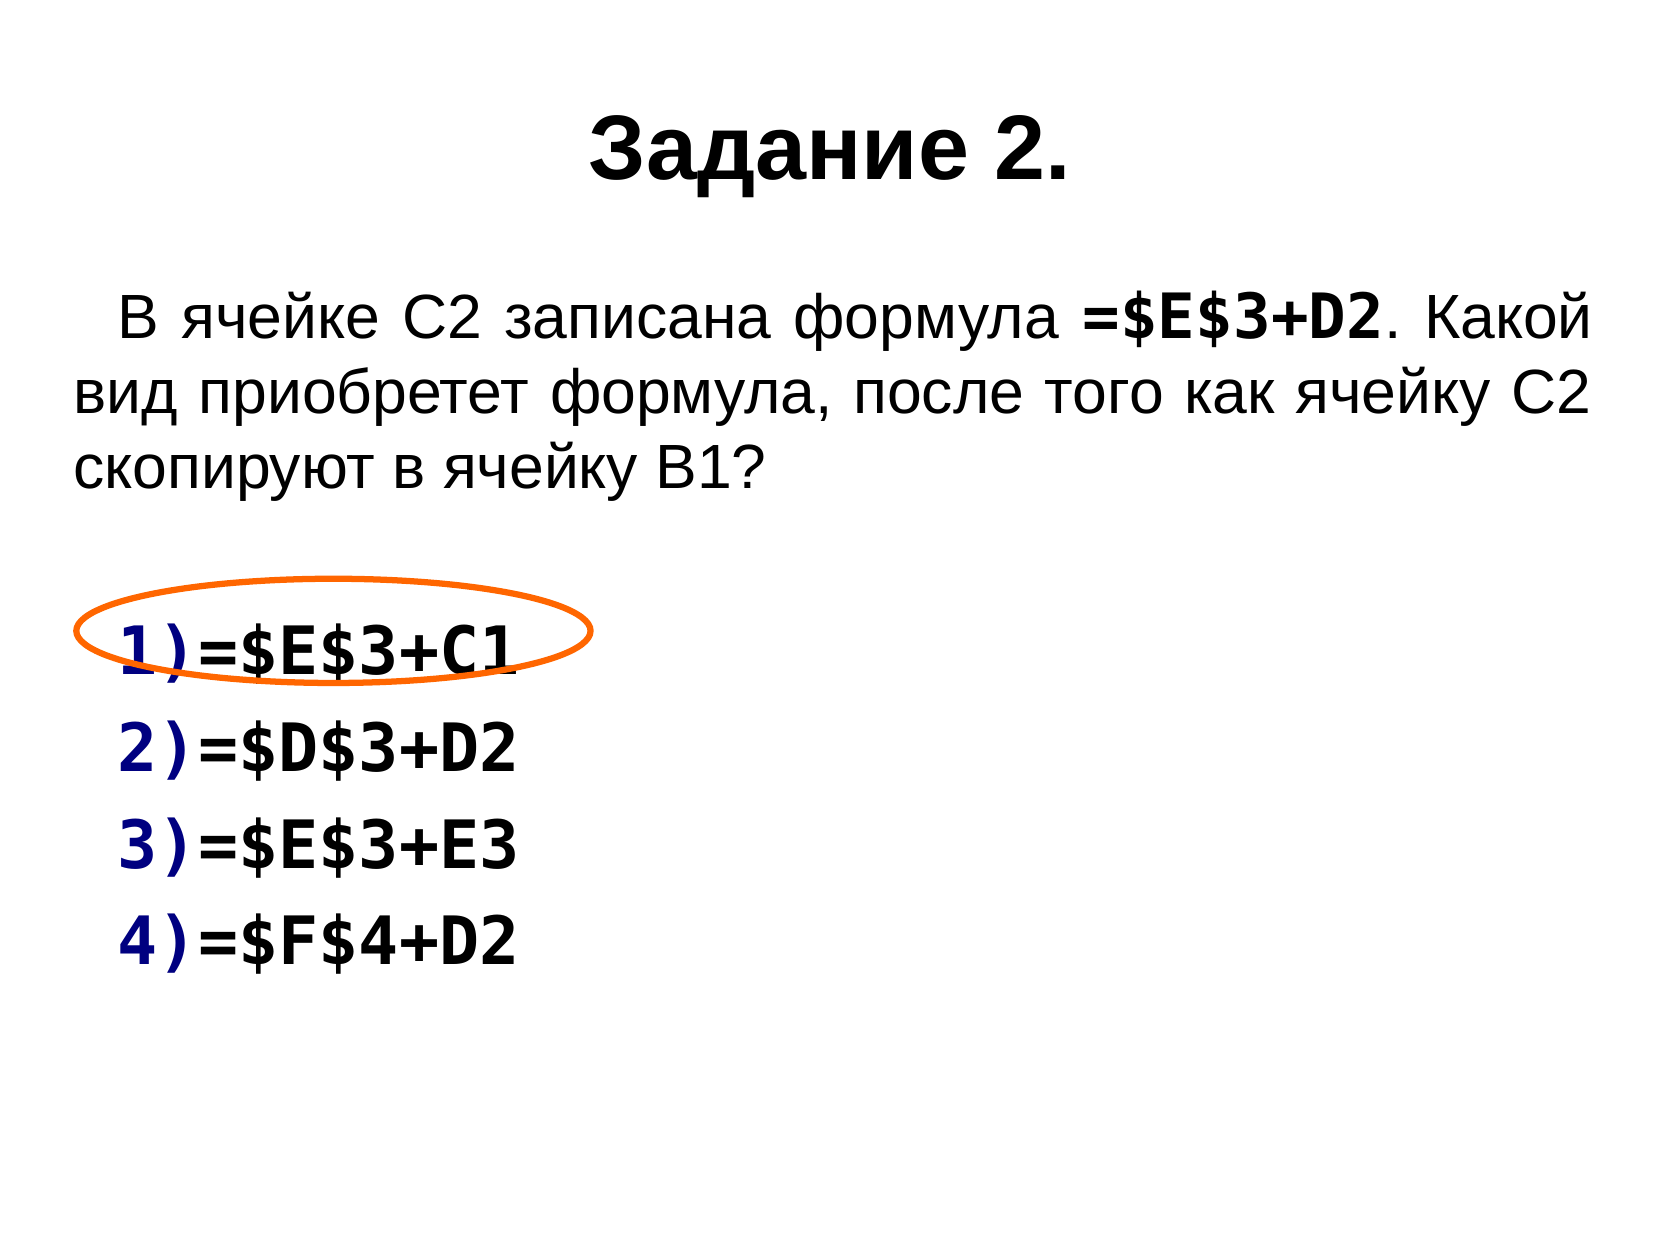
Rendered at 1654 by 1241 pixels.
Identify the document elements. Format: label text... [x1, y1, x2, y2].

title Задание 2. [82, 68, 1571, 268]
list В ячейке C2 записана формула =$E$3+D2. Какой вид приобретет формула, после того как ячейку C2 скопируют в ячейку B1? =$E$3+C1 =$D$3+D2 =$E$3+E3 =$F$4+D2 [58, 268, 1609, 1194]
